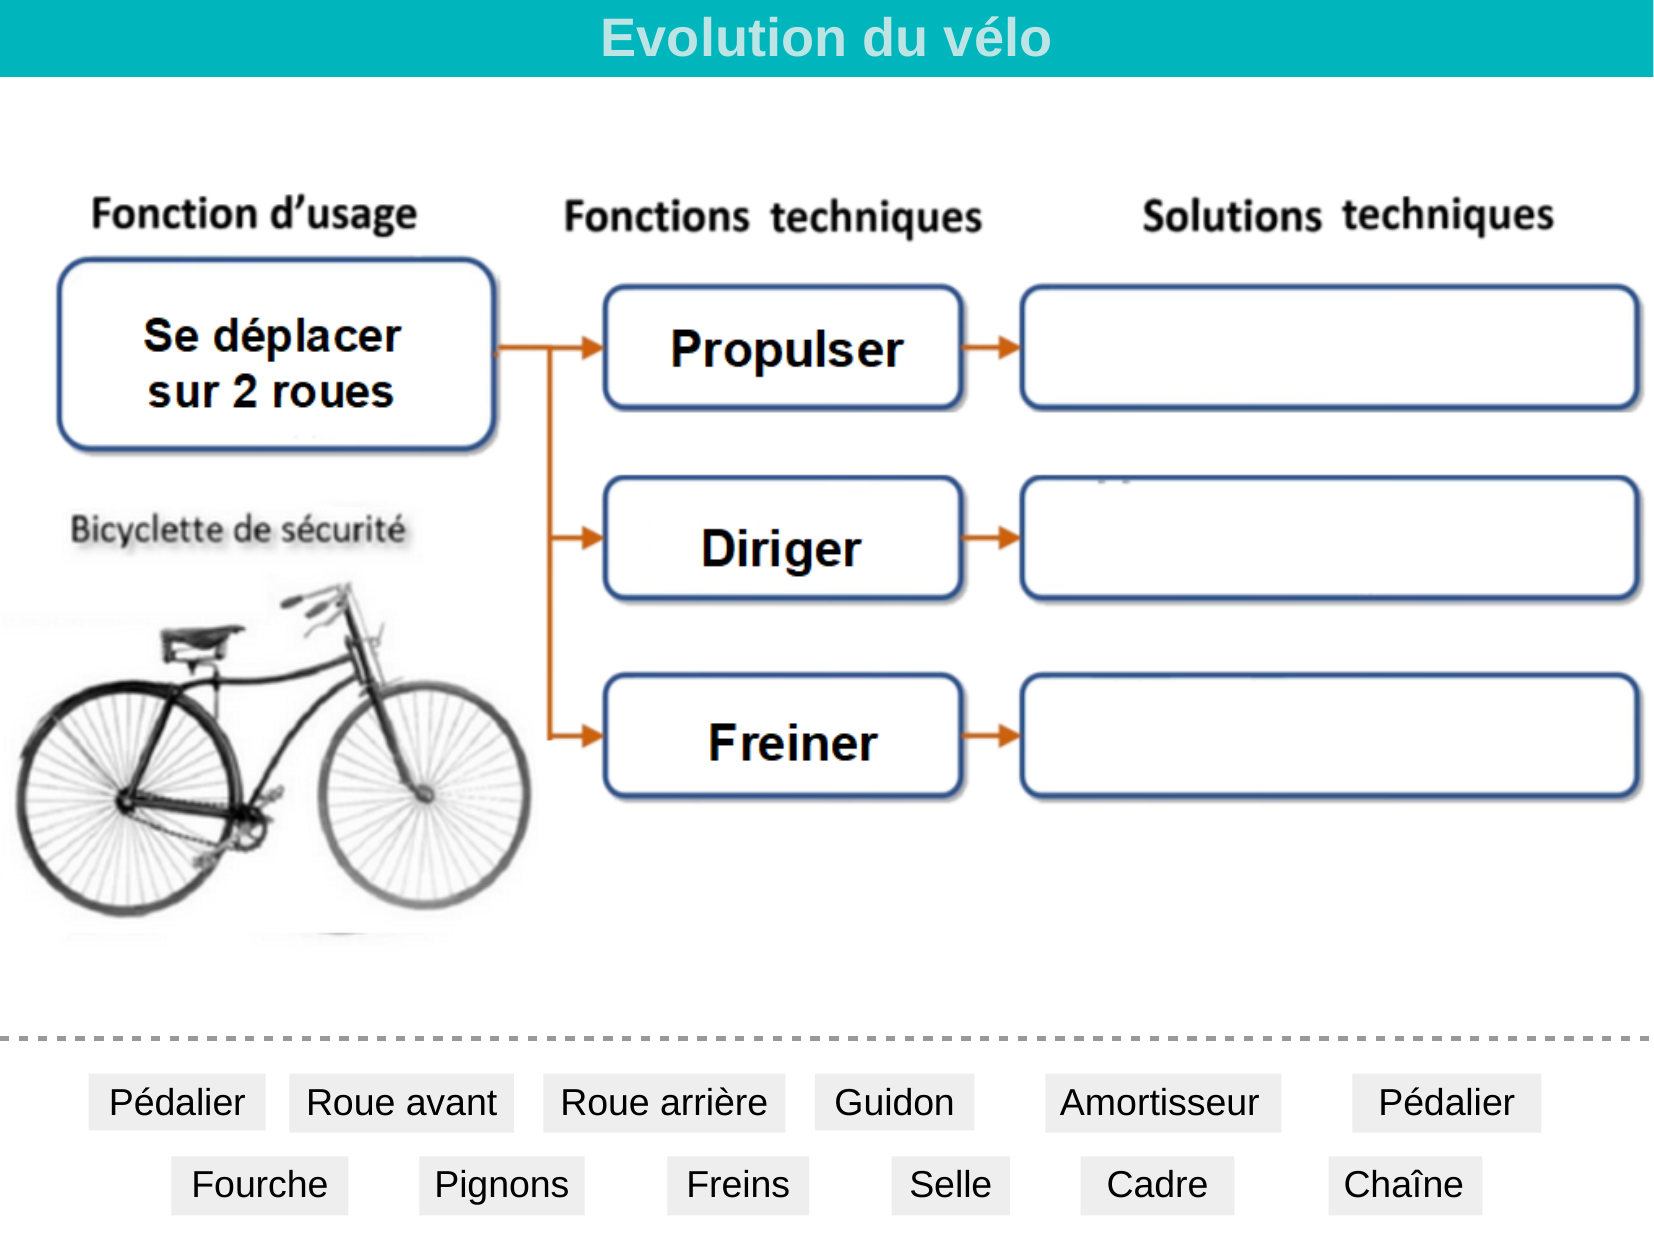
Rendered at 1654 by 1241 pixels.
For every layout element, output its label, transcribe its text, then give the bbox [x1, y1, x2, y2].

text_box Pédalier [1352, 1073, 1542, 1133]
text_box Amortisseur [1045, 1073, 1282, 1133]
text_box Chaîne [1328, 1156, 1483, 1216]
text_box Selle [891, 1156, 1010, 1216]
picture [0, 166, 1654, 957]
text_box Fourche [171, 1156, 349, 1216]
text_box Guidon [814, 1073, 975, 1131]
text_box Roue arrière [543, 1073, 786, 1133]
text_box Pédalier [88, 1073, 266, 1131]
text_box Roue avant [289, 1073, 514, 1133]
text_box Cadre [1080, 1156, 1235, 1216]
text_box Freins [667, 1156, 810, 1216]
text_box Pignons [419, 1156, 585, 1216]
text_box Evolution du vélo [0, 0, 1654, 77]
